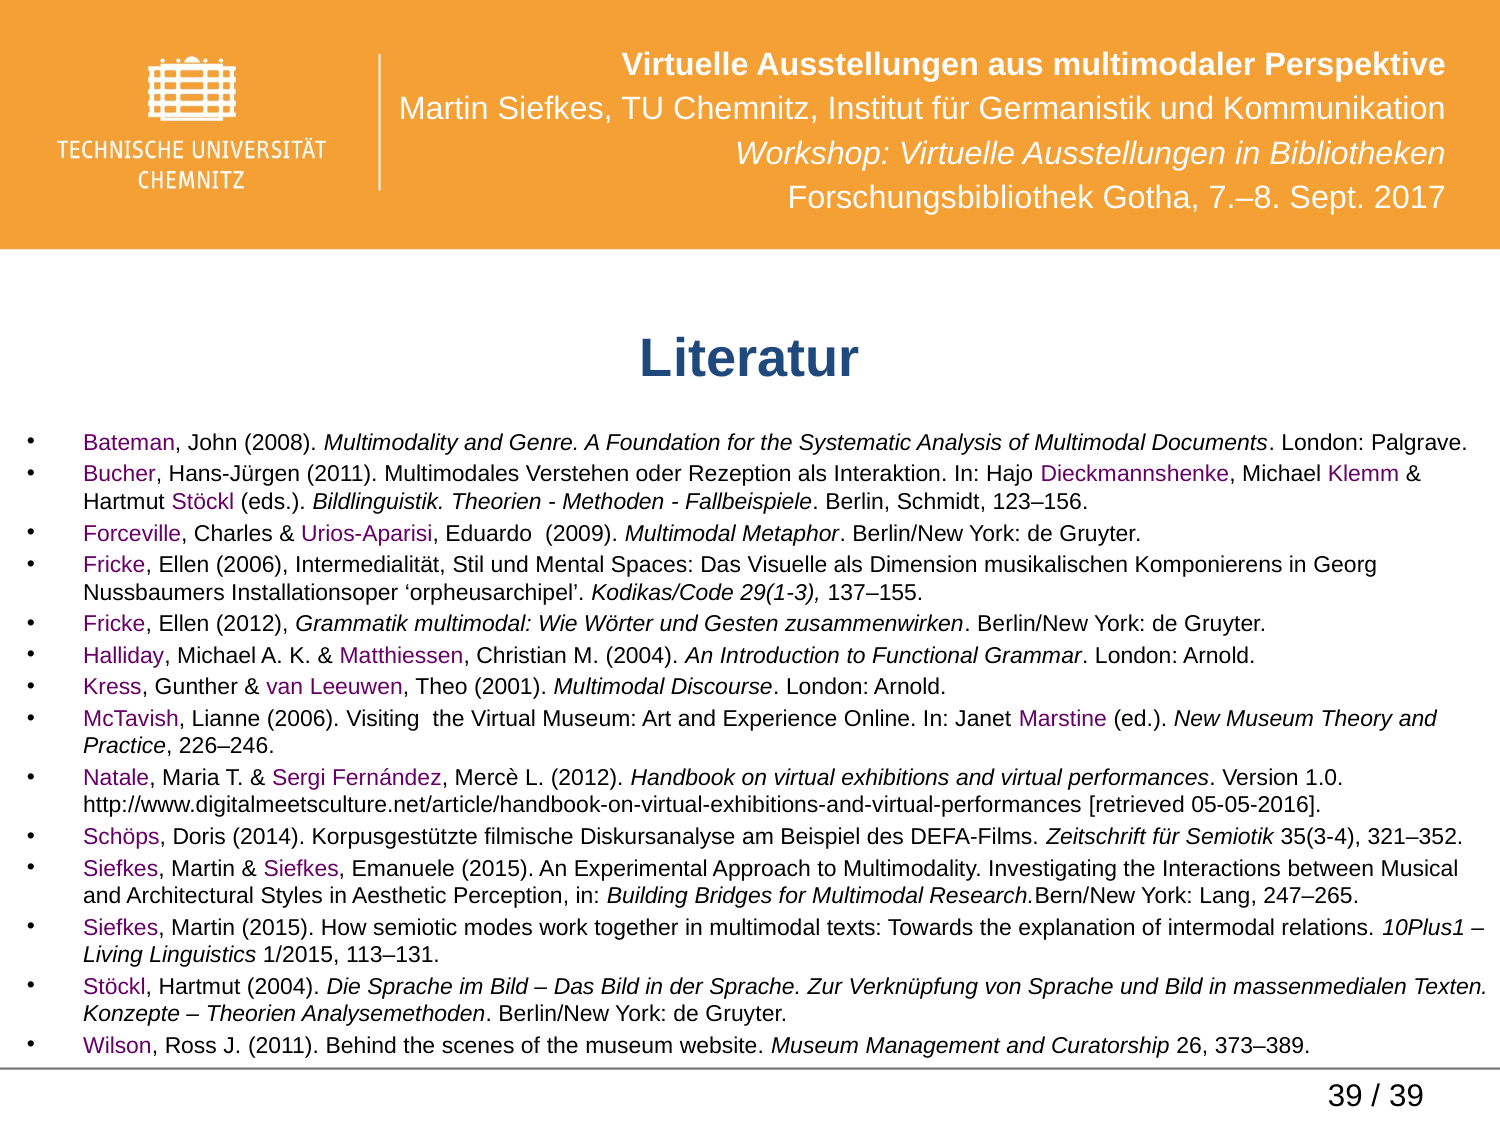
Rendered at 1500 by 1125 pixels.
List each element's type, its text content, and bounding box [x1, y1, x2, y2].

picture [0, 0, 1500, 1125]
text_box <Foliennummer> / 39 [1162, 1070, 1500, 1121]
list [419, 45, 774, 197]
text_box Literatur [59, 314, 1441, 419]
list Bateman, John (2008). Multimodality and Genre. A Foundation for the Systematic Analysis of Multimodal Documents. London: Palgrave. Bucher, Hans-Jürgen (2011). Multimodales Verstehen oder Rezeption als Interaktion. In: Hajo Dieckmannshenke, Michael Klemm & Hartmut Stöckl (eds.). Bildlinguistik. Theorien - Methoden - Fallbeispiele. Berlin, Schmidt, 123–156. Forceville, Charles & Urios-Aparisi, Eduardo (2009). Multimodal Metaphor. Berlin/New York: de Gruyter. Fricke, Ellen (2006), Intermedialität, Stil und Mental Spaces: Das Visuelle als Dimension musikalischen Komponierens in Georg Nussbaumers Installationsoper ‘orpheusarchipel’. Kodikas/Code 29(1-3), 137–155. Fricke, Ellen (2012), Grammatik multimodal: Wie Wörter und Gesten zusammenwirken. Berlin/New York: de Gruyter. Halliday, Michael A. K. & Matthiessen, Christian M. (2004). An Introduction to Functional Grammar. London: Arnold. Kress, Gunther & van Leeuwen, Theo (2001). Multimodal Discourse. London: Arnold. McTavish, Lianne (2006). Visiting the Virtual Museum: Art and Experience Online. In: Janet Marstine (ed.). New Museum Theory and Practice, 226–246. Natale, Maria T. & Sergi Fernández, Mercè L. (2012). Handbook on virtual exhibitions and virtual performances. Version 1.0. http://www.digitalmeetsculture.net/article/handbook-on-virtual-exhibitions-and-virtual-performances [retrieved 05-05-2016]. Schöps, Doris (2014). Korpusgestützte filmische Diskursanalyse am Beispiel des DEFA-Films. Zeitschrift für Semiotik 35(3-4), 321–352. Siefkes, Martin & Siefkes, Emanuele (2015). An Experimental Approach to Multimodality. Investigating the Interactions between Musical and Architectural Styles in Aesthetic Perception, in: Building Bridges for Multimodal Research.Bern/New York: Lang, 247–265. Siefkes, Martin (2015). How semiotic modes work together in multimodal texts: Towards the explanation of intermodal relations. 10Plus1 – Living Linguistics 1/2015, 113–131. Stöckl, Hartmut (2004). Die Sprache im Bild – Das Bild in der Sprache. Zur Verknüpfung von Sprache und Bild in massenmedialen Texten. Konzepte – Theorien Analysemethoden. Berlin/New York: de Gruyter. Wilson, Ross J. (2011). Behind the scenes of the museum website. Museum Management and Curatorship 26, 373–389. [11, 419, 1500, 1030]
